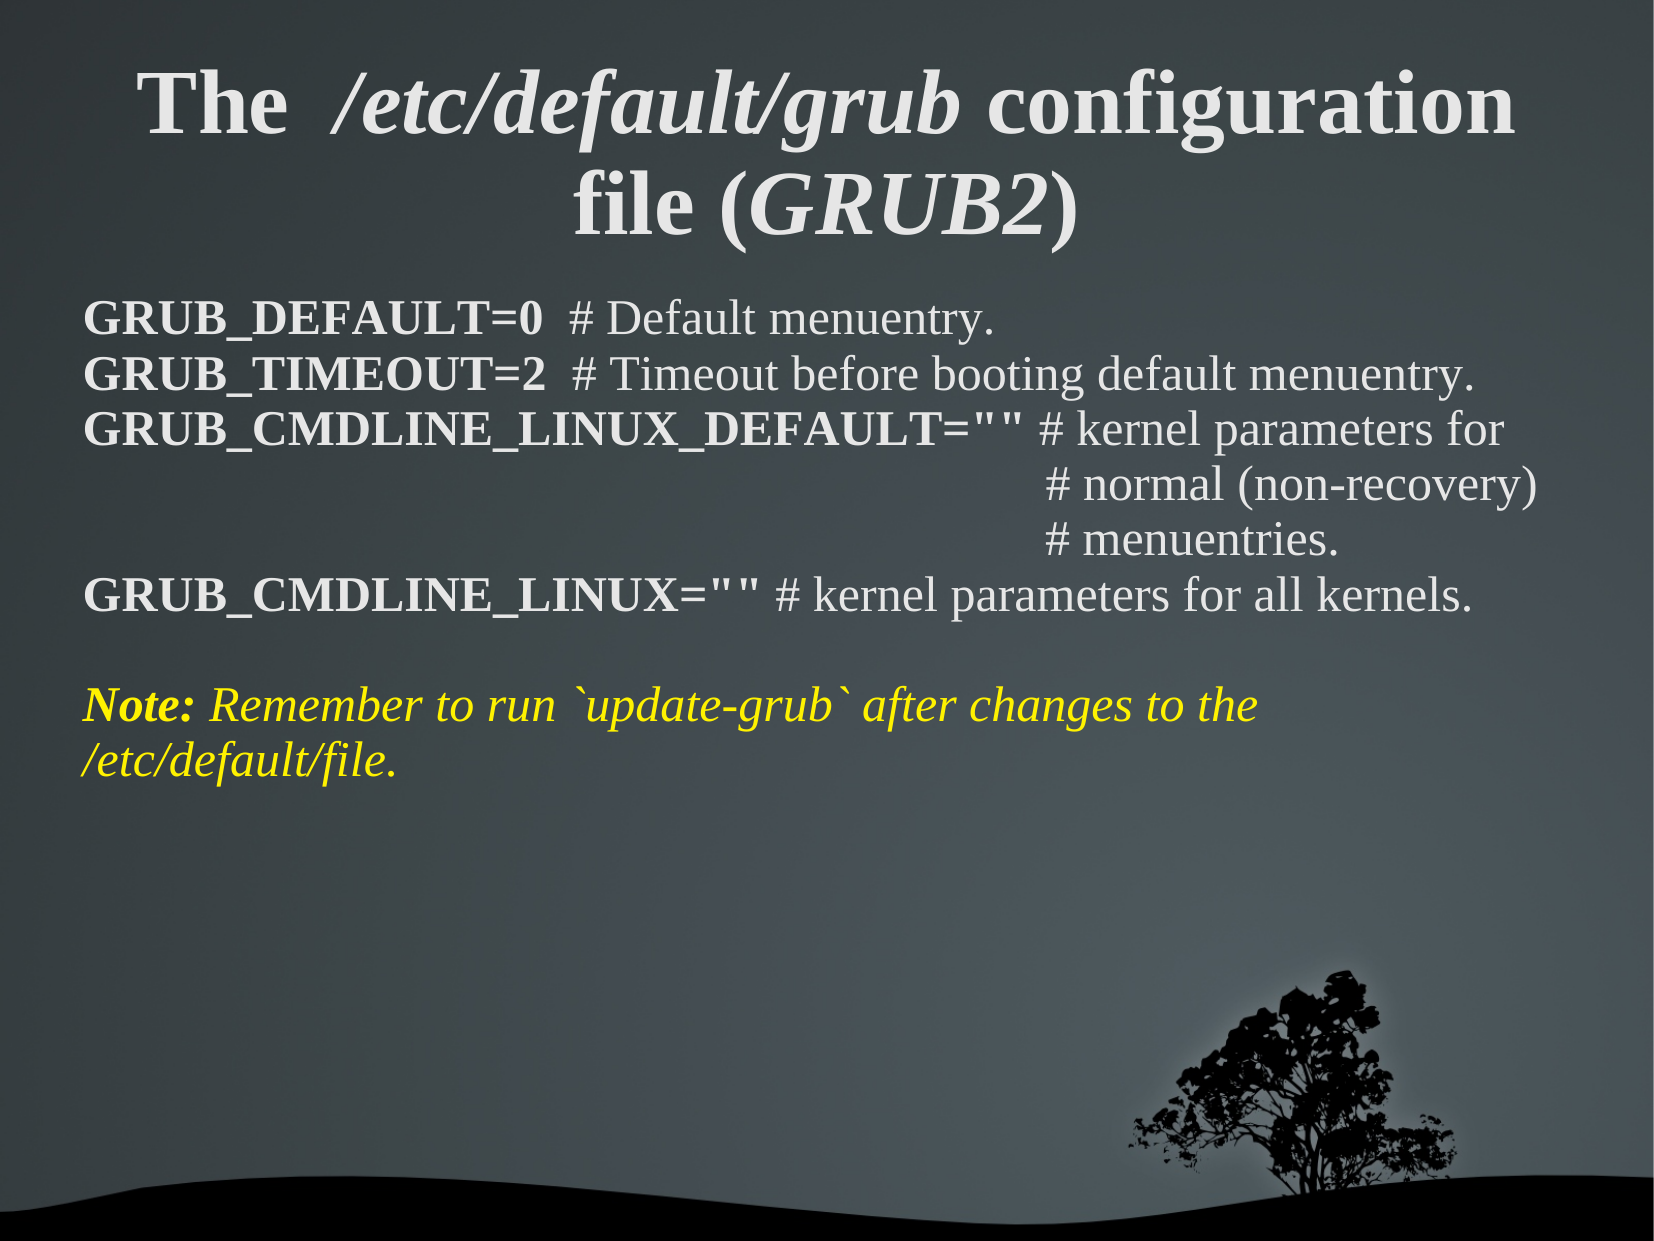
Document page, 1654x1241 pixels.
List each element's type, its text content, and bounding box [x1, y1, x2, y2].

picture [0, 0, 1654, 1241]
list GRUB_DEFAULT=0 # Default menuentry. GRUB_TIMEOUT=2 # Timeout before booting default menuentry. GRUB_CMDLINE_LINUX_DEFAULT="" # kernel parameters for # normal (non-recovery) # menuentries. GRUB_CMDLINE_LINUX="" # kernel parameters for all kernels. Note: Remember to run `update-grub` after changes to the /etc/default/file. [82, 290, 1571, 1241]
title The /etc/default/grub configuration file (GRUB2) [82, 49, 1571, 257]
